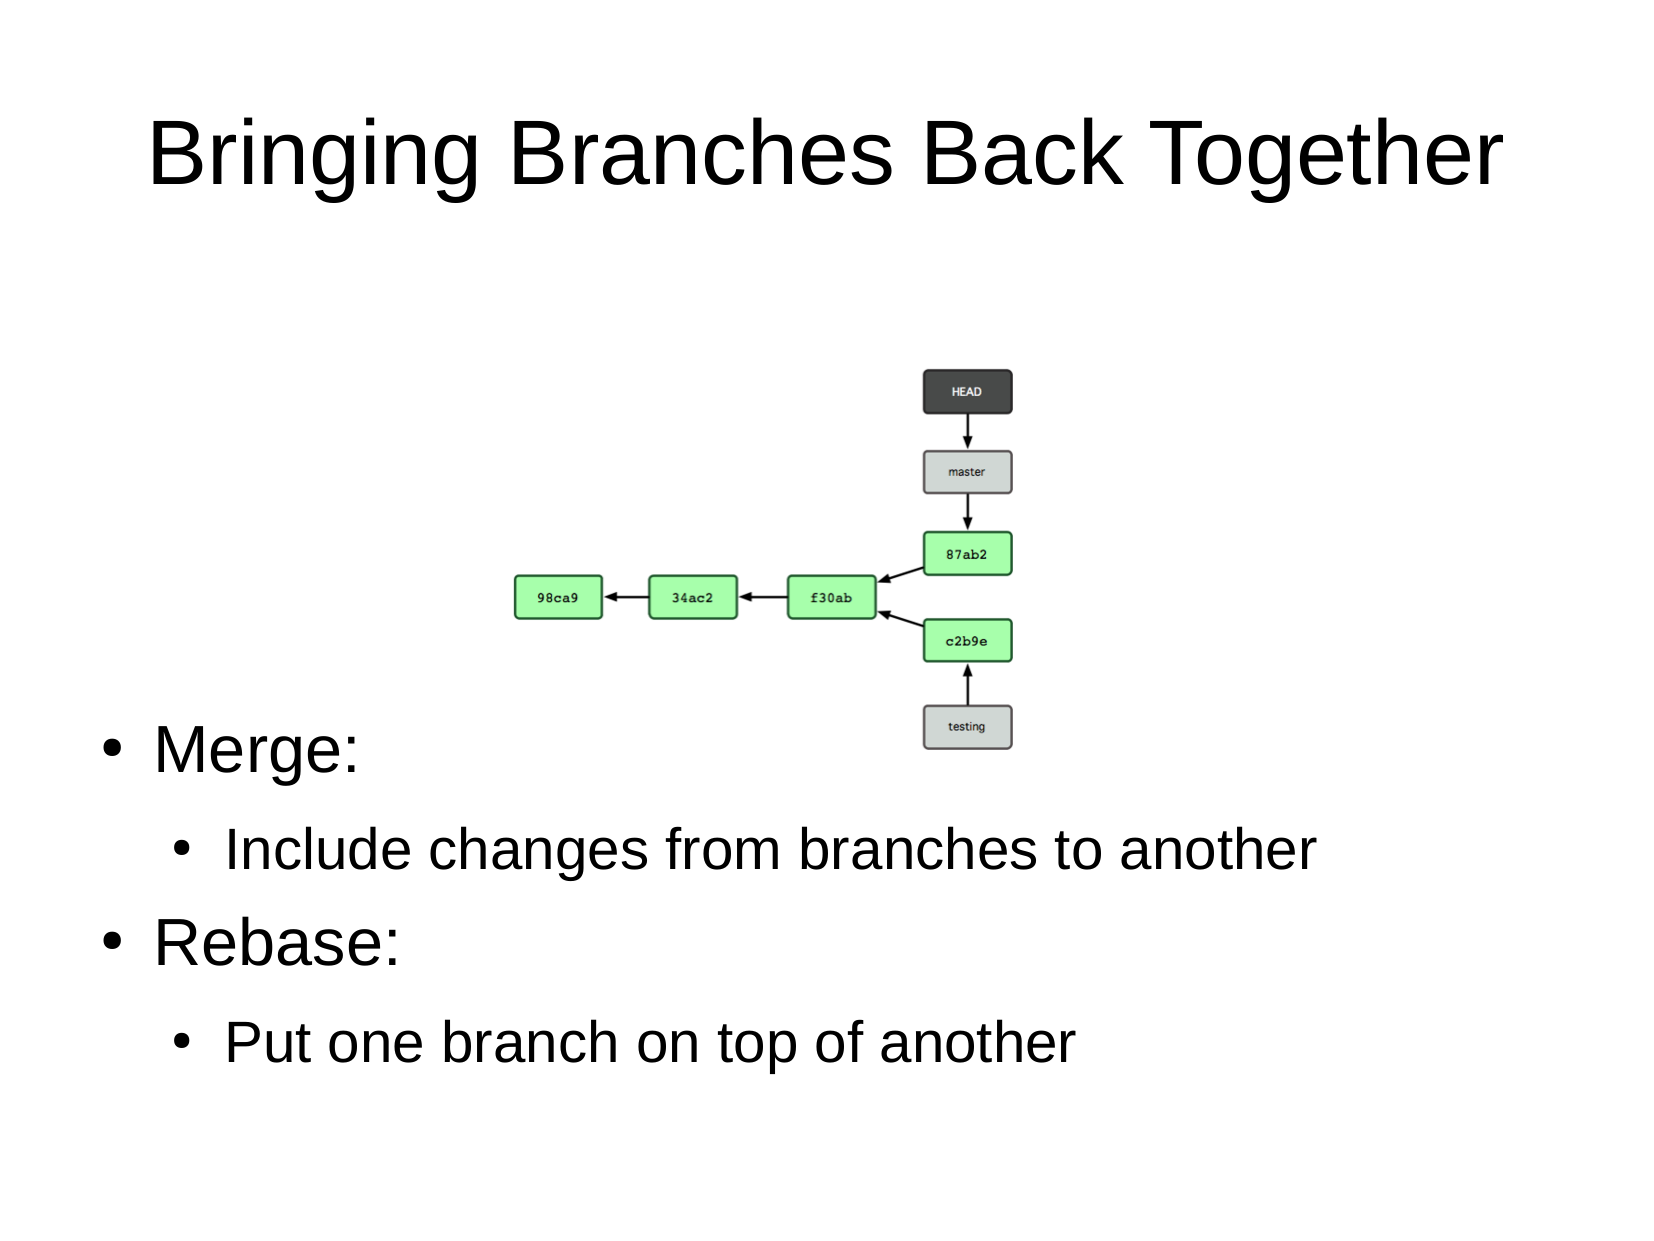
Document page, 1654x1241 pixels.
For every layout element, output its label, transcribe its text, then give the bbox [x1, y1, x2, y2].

list Merge: Include changes from branches to another Rebase: Put one branch on top of another [82, 712, 1571, 1109]
title Bringing Branches Back Together [82, 49, 1571, 257]
picture [512, 368, 1013, 712]
